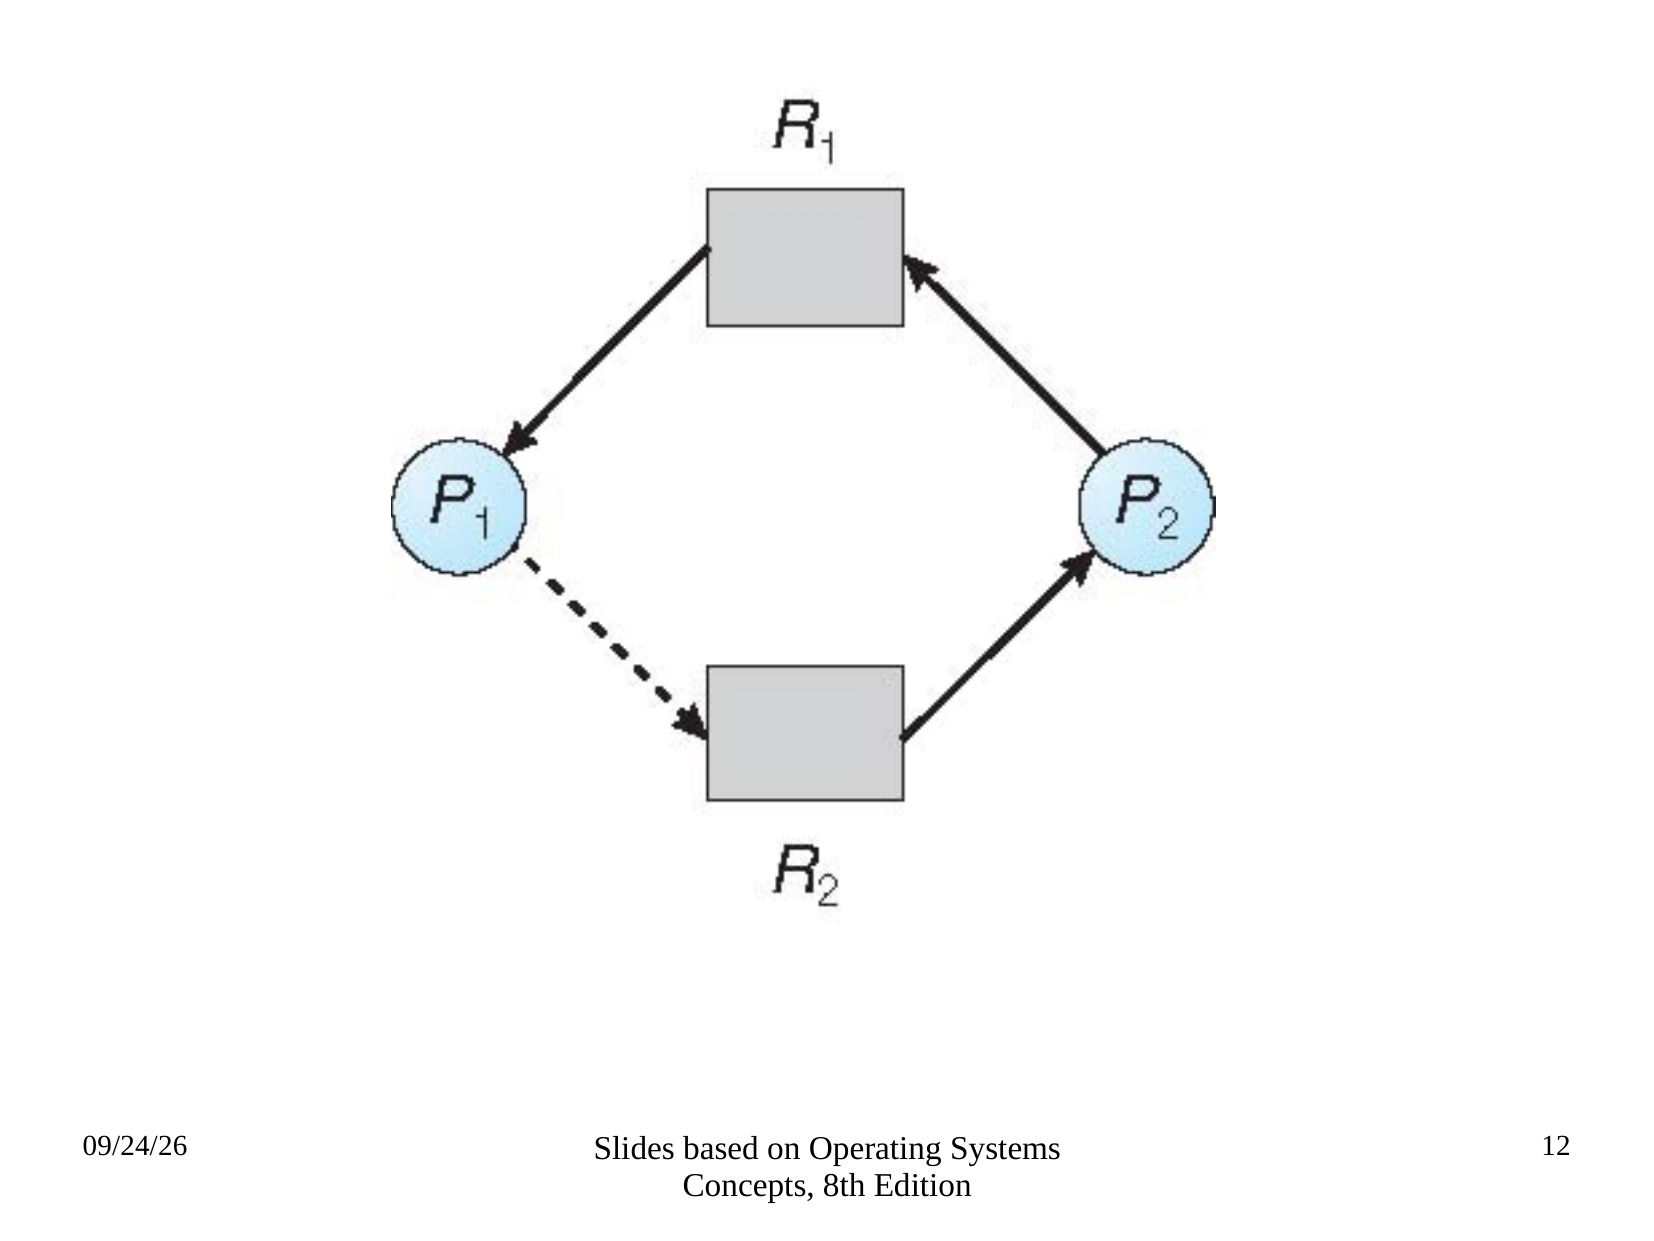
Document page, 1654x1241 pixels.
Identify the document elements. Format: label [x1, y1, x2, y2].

picture [391, 87, 1216, 923]
